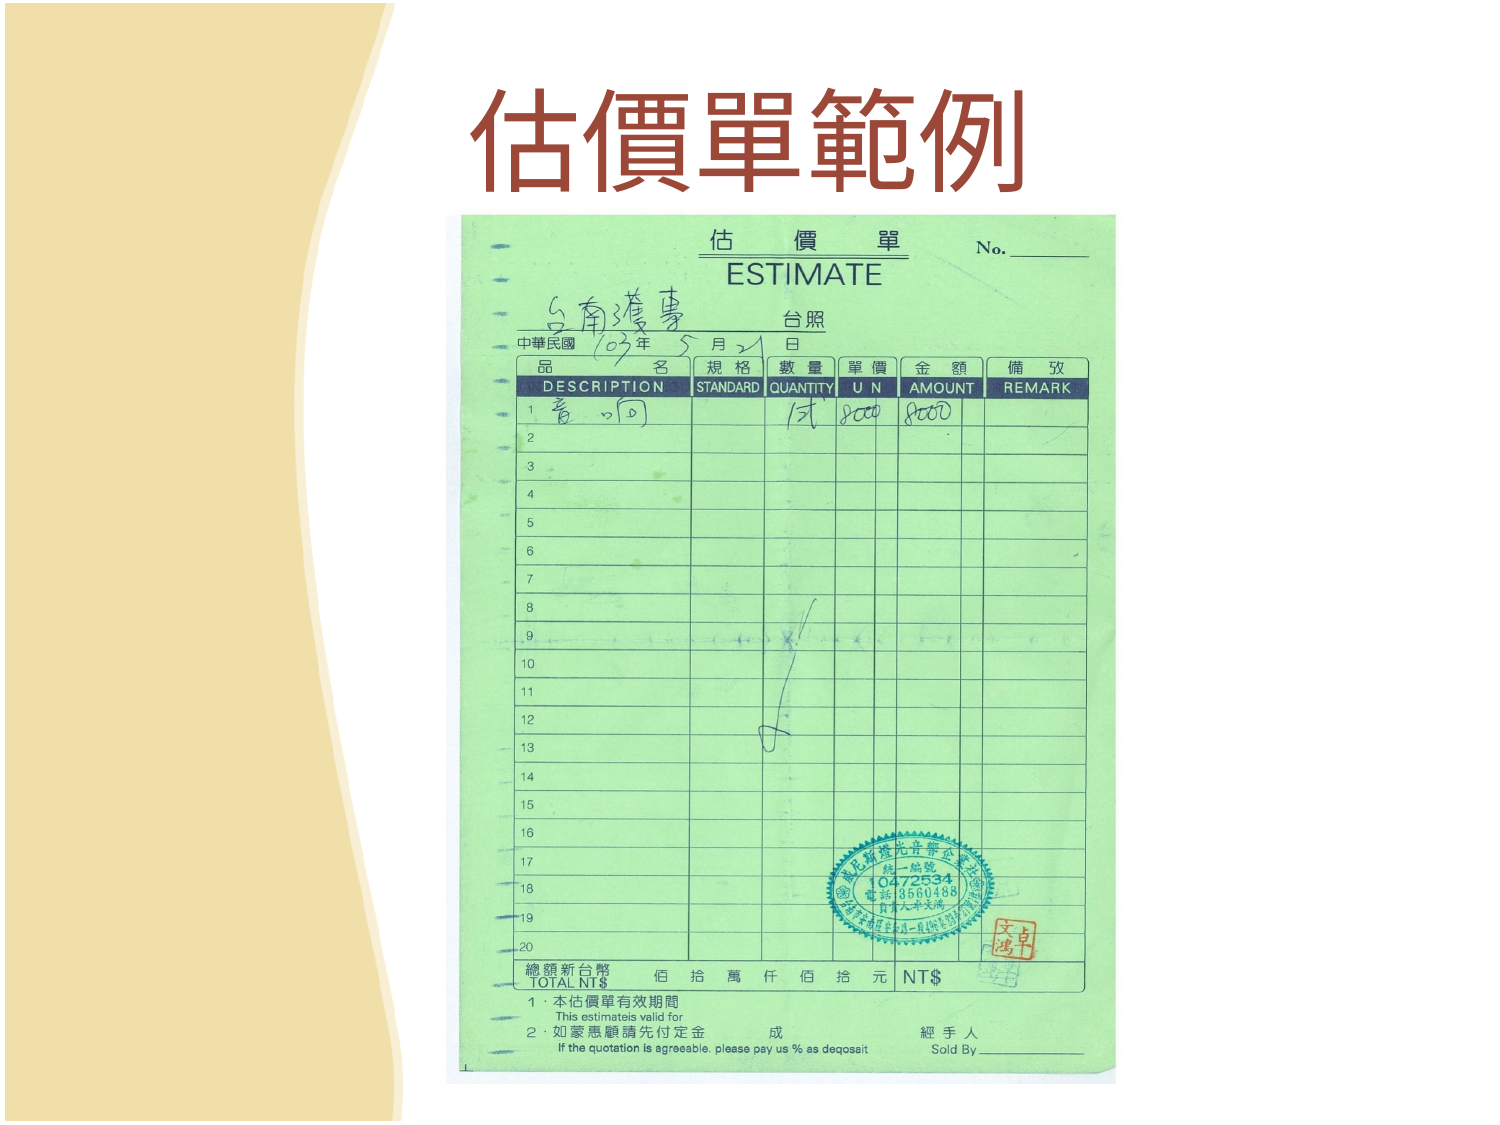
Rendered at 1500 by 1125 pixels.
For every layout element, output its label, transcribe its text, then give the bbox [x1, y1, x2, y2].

title 估價單範例 [75, 45, 1426, 233]
picture [438, 208, 1122, 1084]
